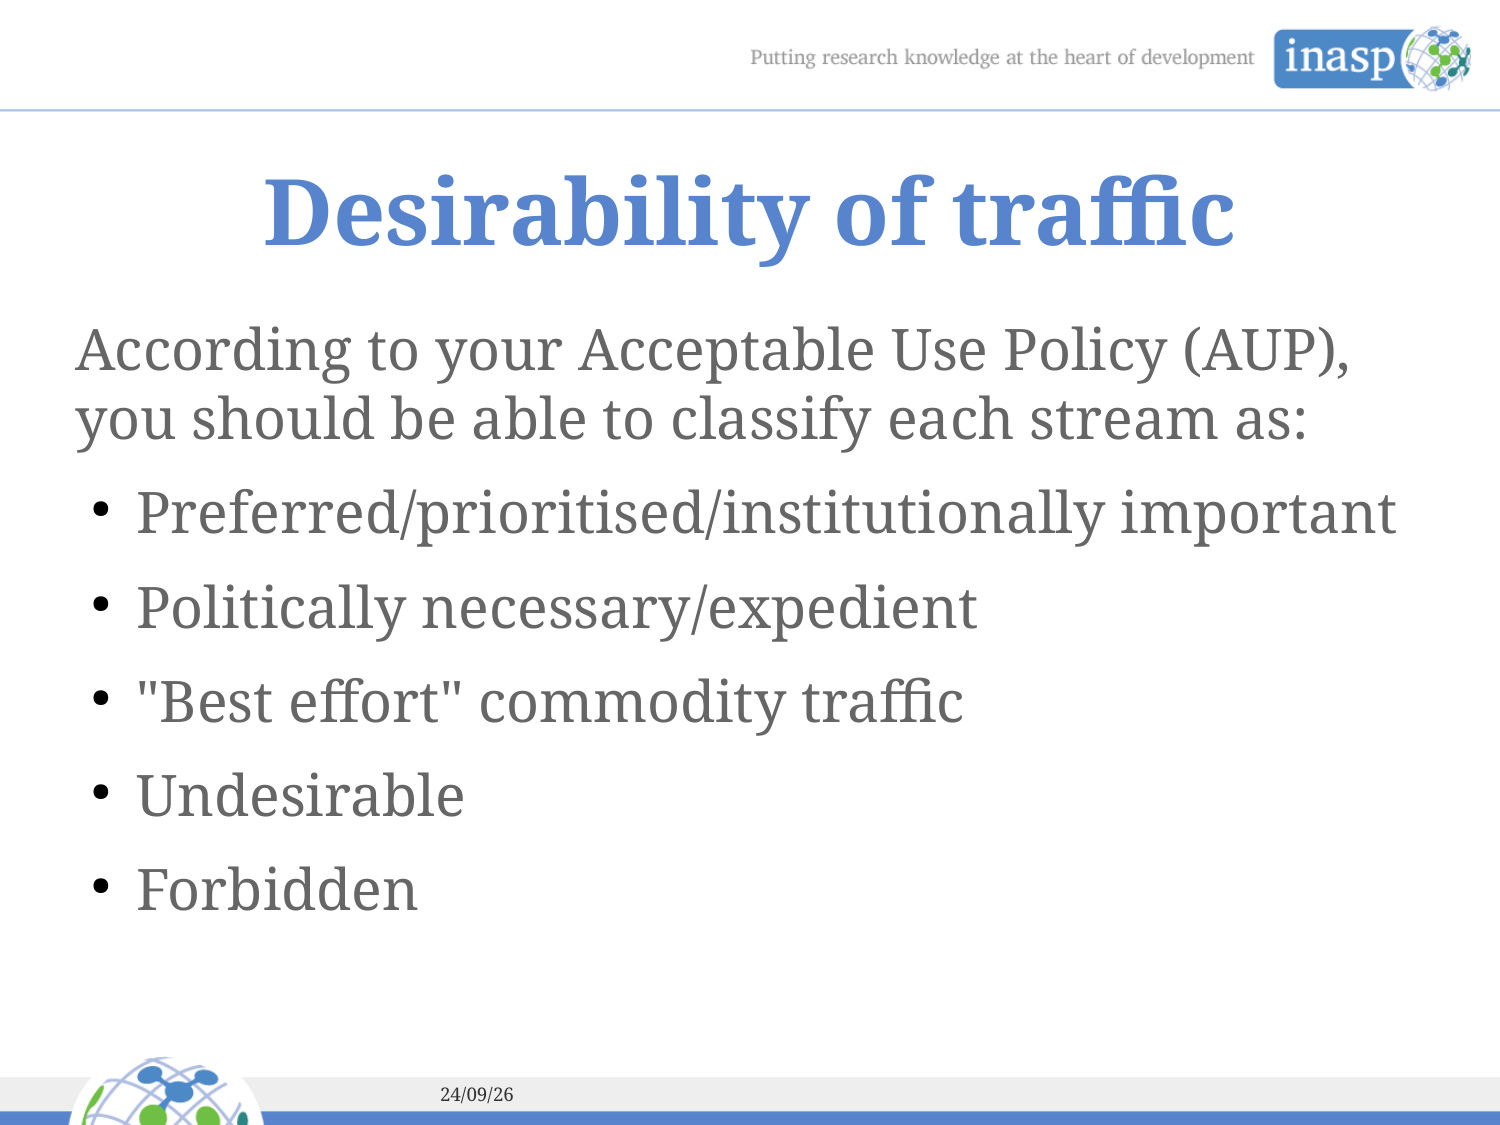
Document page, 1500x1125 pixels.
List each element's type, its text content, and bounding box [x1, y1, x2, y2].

title Desirability of traffic [75, 129, 1426, 313]
list According to your Acceptable Use Policy (AUP), you should be able to classify each stream as: Preferred/prioritised/institutionally important Politically necessary/expedient "Best effort" commodity traffic Undesirable Forbidden [75, 313, 1426, 967]
picture [0, 0, 1500, 1125]
